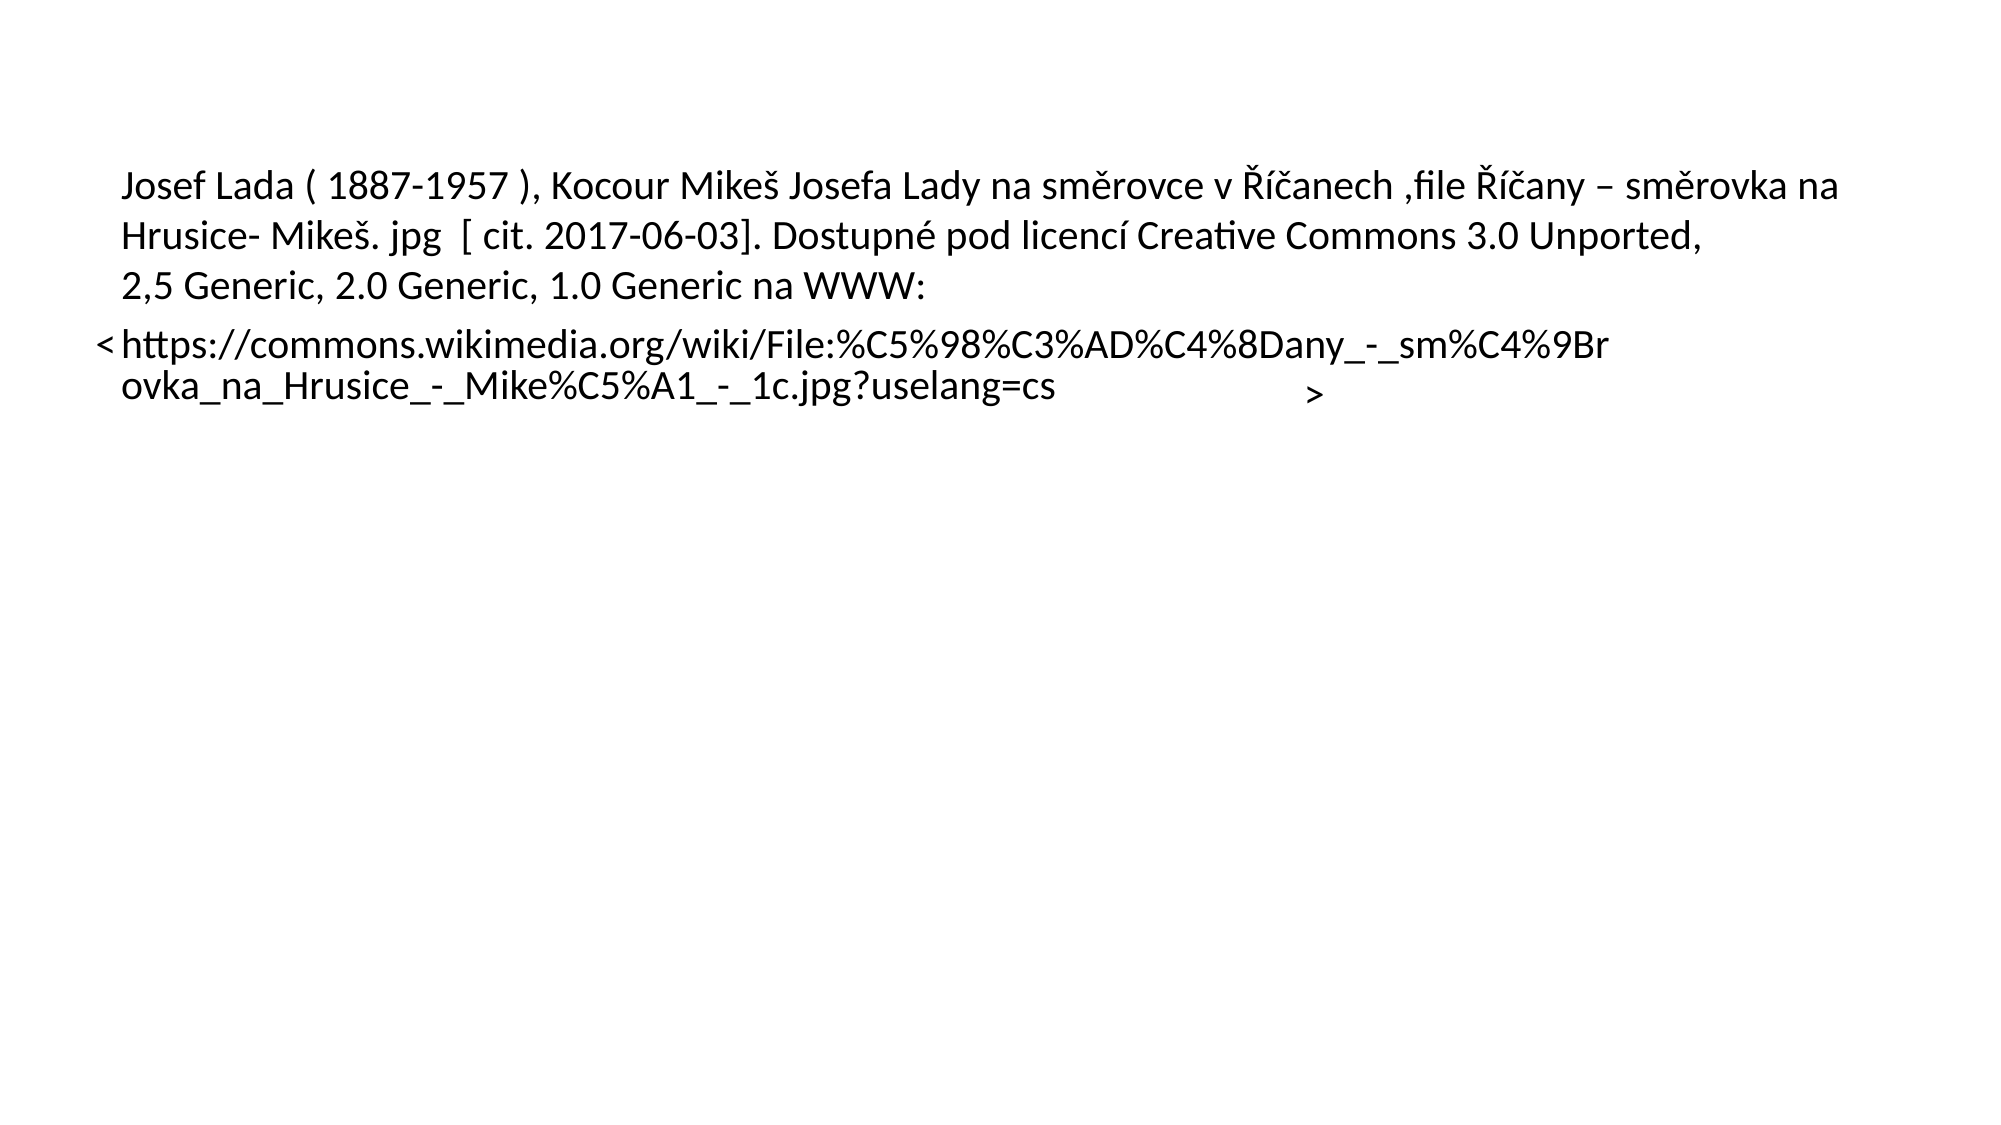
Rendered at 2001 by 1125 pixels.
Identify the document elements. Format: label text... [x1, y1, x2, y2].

text_box Josef Lada ( 1887-1957 ), Kocour Mikeš Josefa Lady na směrovce v Říčanech ,file Říčany – směrovka na Hrusice- Mikeš. jpg [ cit. 2017-06-03]. Dostupné pod licencí Creative Commons 3.0 Unported, 2,5 Generic, 2.0 Generic, 1.0 Generic na WWW: [106, 149, 1871, 469]
text_box > [1289, 359, 1341, 426]
text_box < [80, 309, 132, 375]
